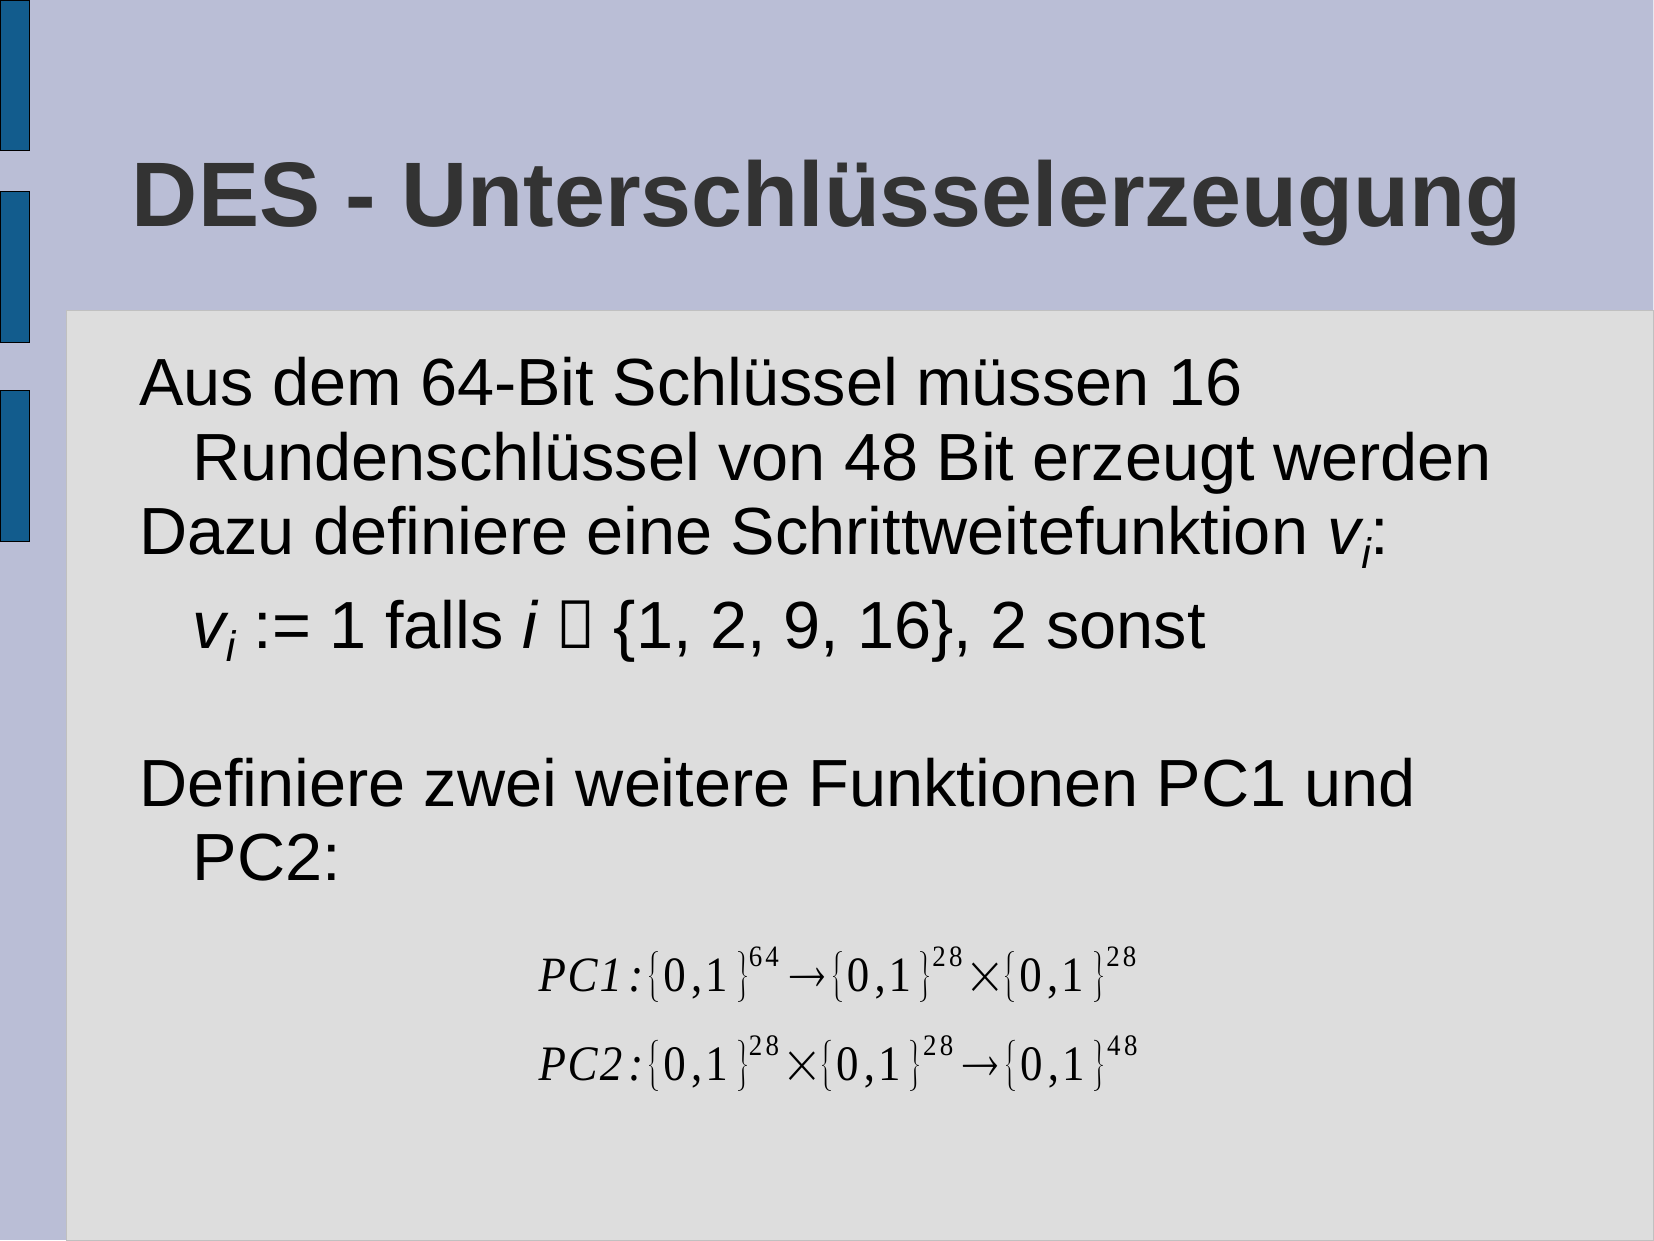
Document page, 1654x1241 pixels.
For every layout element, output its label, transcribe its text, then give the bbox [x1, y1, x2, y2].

chart [531, 938, 1145, 1004]
chart [531, 1027, 1146, 1093]
list Aus dem 64-Bit Schlüssel müssen 16 Rundenschlüssel von 48 Bit erzeugt werden Dazu definiere eine Schrittweitefunktion vi: vi := 1 falls i  {1, 2, 9, 16}, 2 sonst Definiere zwei weitere Funktionen PC1 und PC2: [121, 344, 1534, 1127]
title DES - Unterschlüsselerzeugung [121, 91, 1534, 299]
